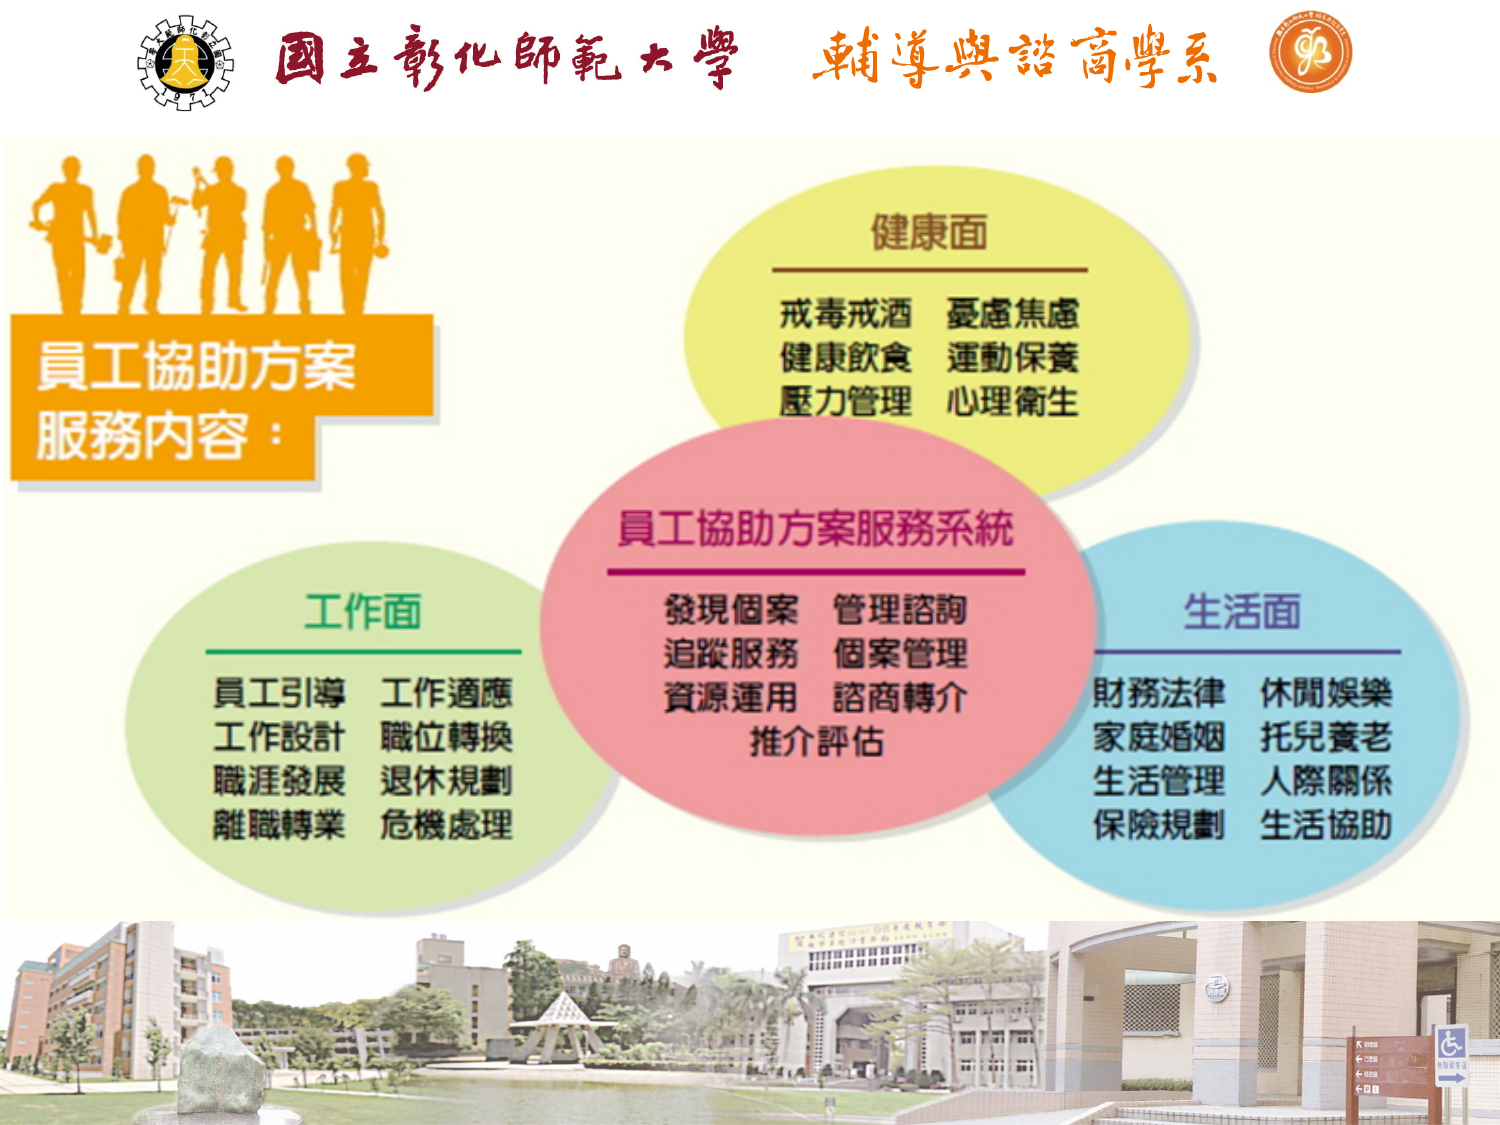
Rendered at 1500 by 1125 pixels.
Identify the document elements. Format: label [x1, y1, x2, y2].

picture [3, 137, 1500, 921]
